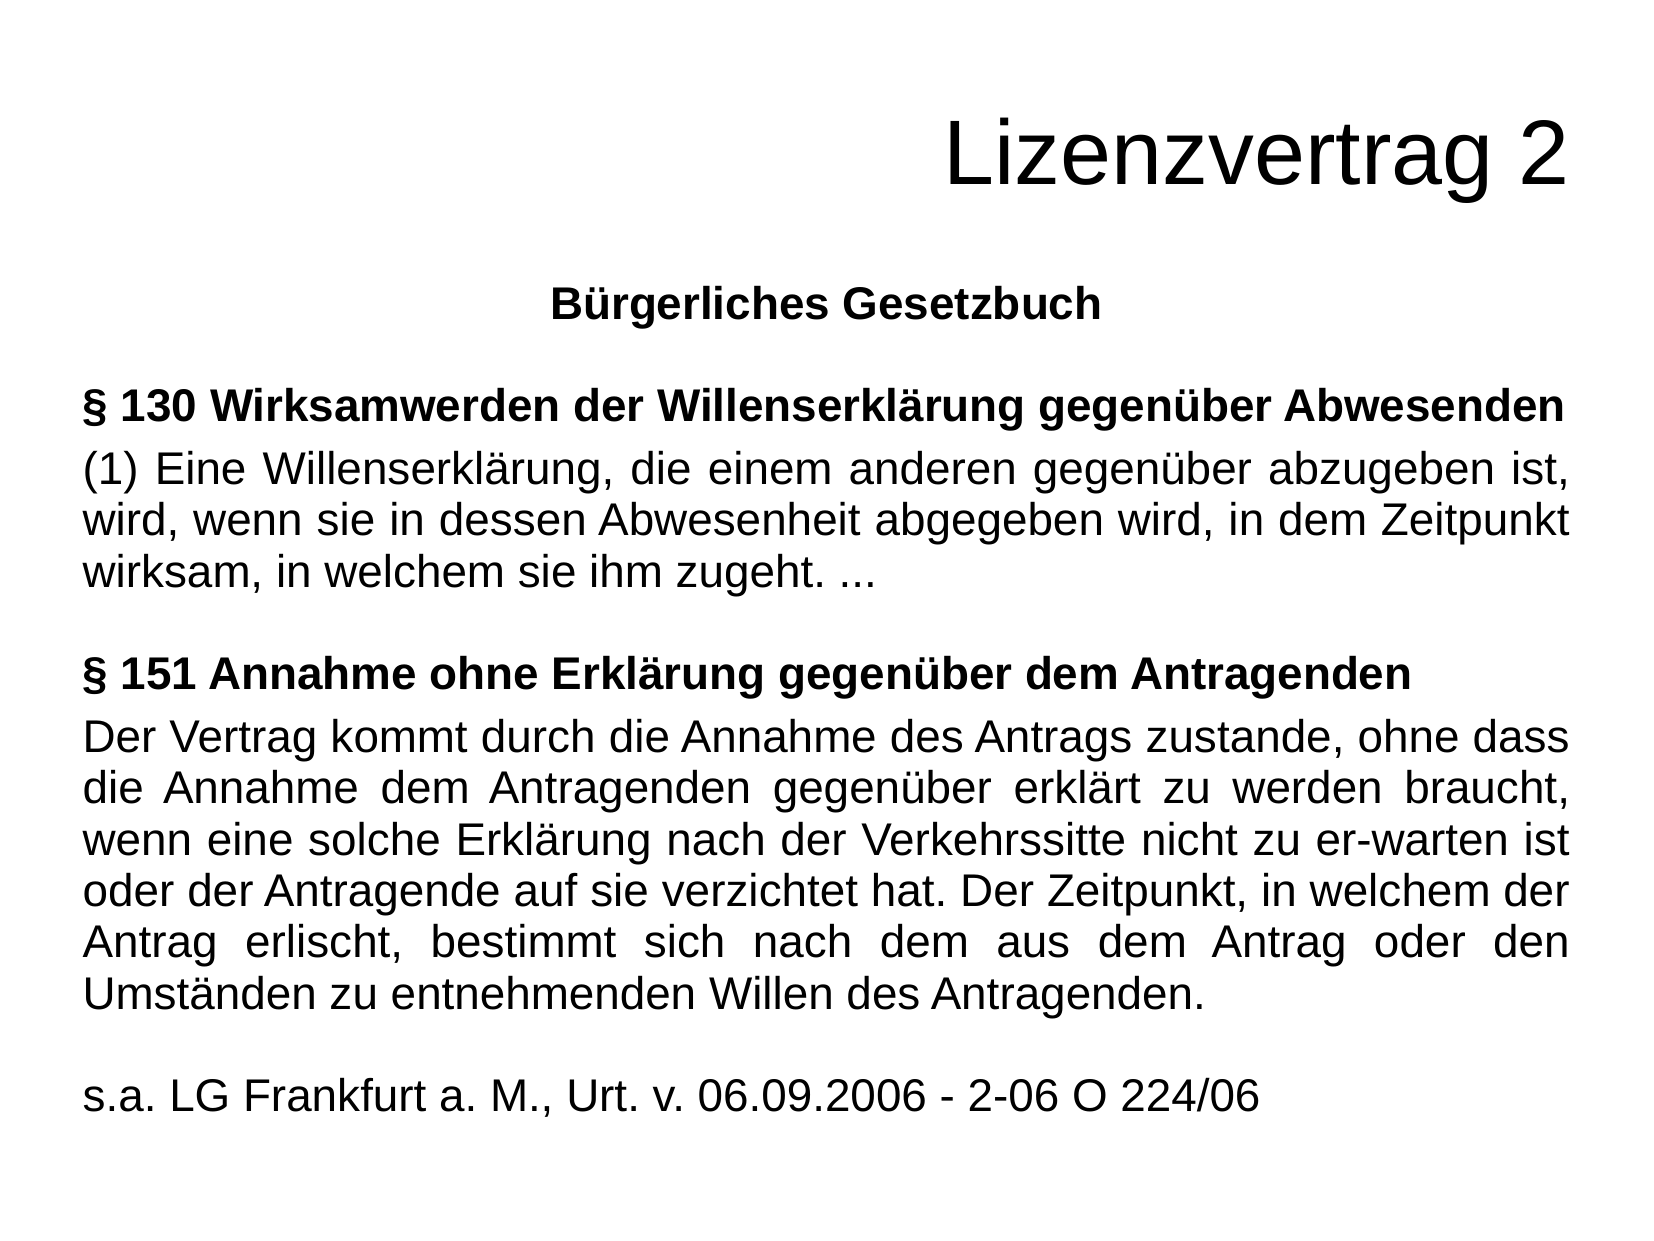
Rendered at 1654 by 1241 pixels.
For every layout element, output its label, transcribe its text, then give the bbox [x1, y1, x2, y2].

subtitle Bürgerliches Gesetzbuch § 130 Wirksamwerden der Willenserklärung gegenüber Abwesenden (1) Eine Willenserklärung, die einem anderen gegenüber abzugeben ist, wird, wenn sie in dessen Abwesenheit abgegeben wird, in dem Zeitpunkt wirksam, in welchem sie ihm zugeht. ... § 151 Annahme ohne Erklärung gegenüber dem Antragenden Der Vertrag kommt durch die Annahme des Antrags zustande, ohne dass die Annahme dem Antragenden gegenüber erklärt zu werden braucht, wenn eine solche Erklärung nach der Verkehrssitte nicht zu er-warten ist oder der Antragende auf sie verzichtet hat. Der Zeitpunkt, in welchem der Antrag erlischt, bestimmt sich nach dem aus dem Antrag oder den Umständen zu entnehmenden Willen des Antragenden. s.a. LG Frankfurt a. M., Urt. v. 06.09.2006 - 2-06 O 224/06 [82, 277, 1571, 1122]
title Lizenzvertrag 2 [82, 101, 1571, 205]
